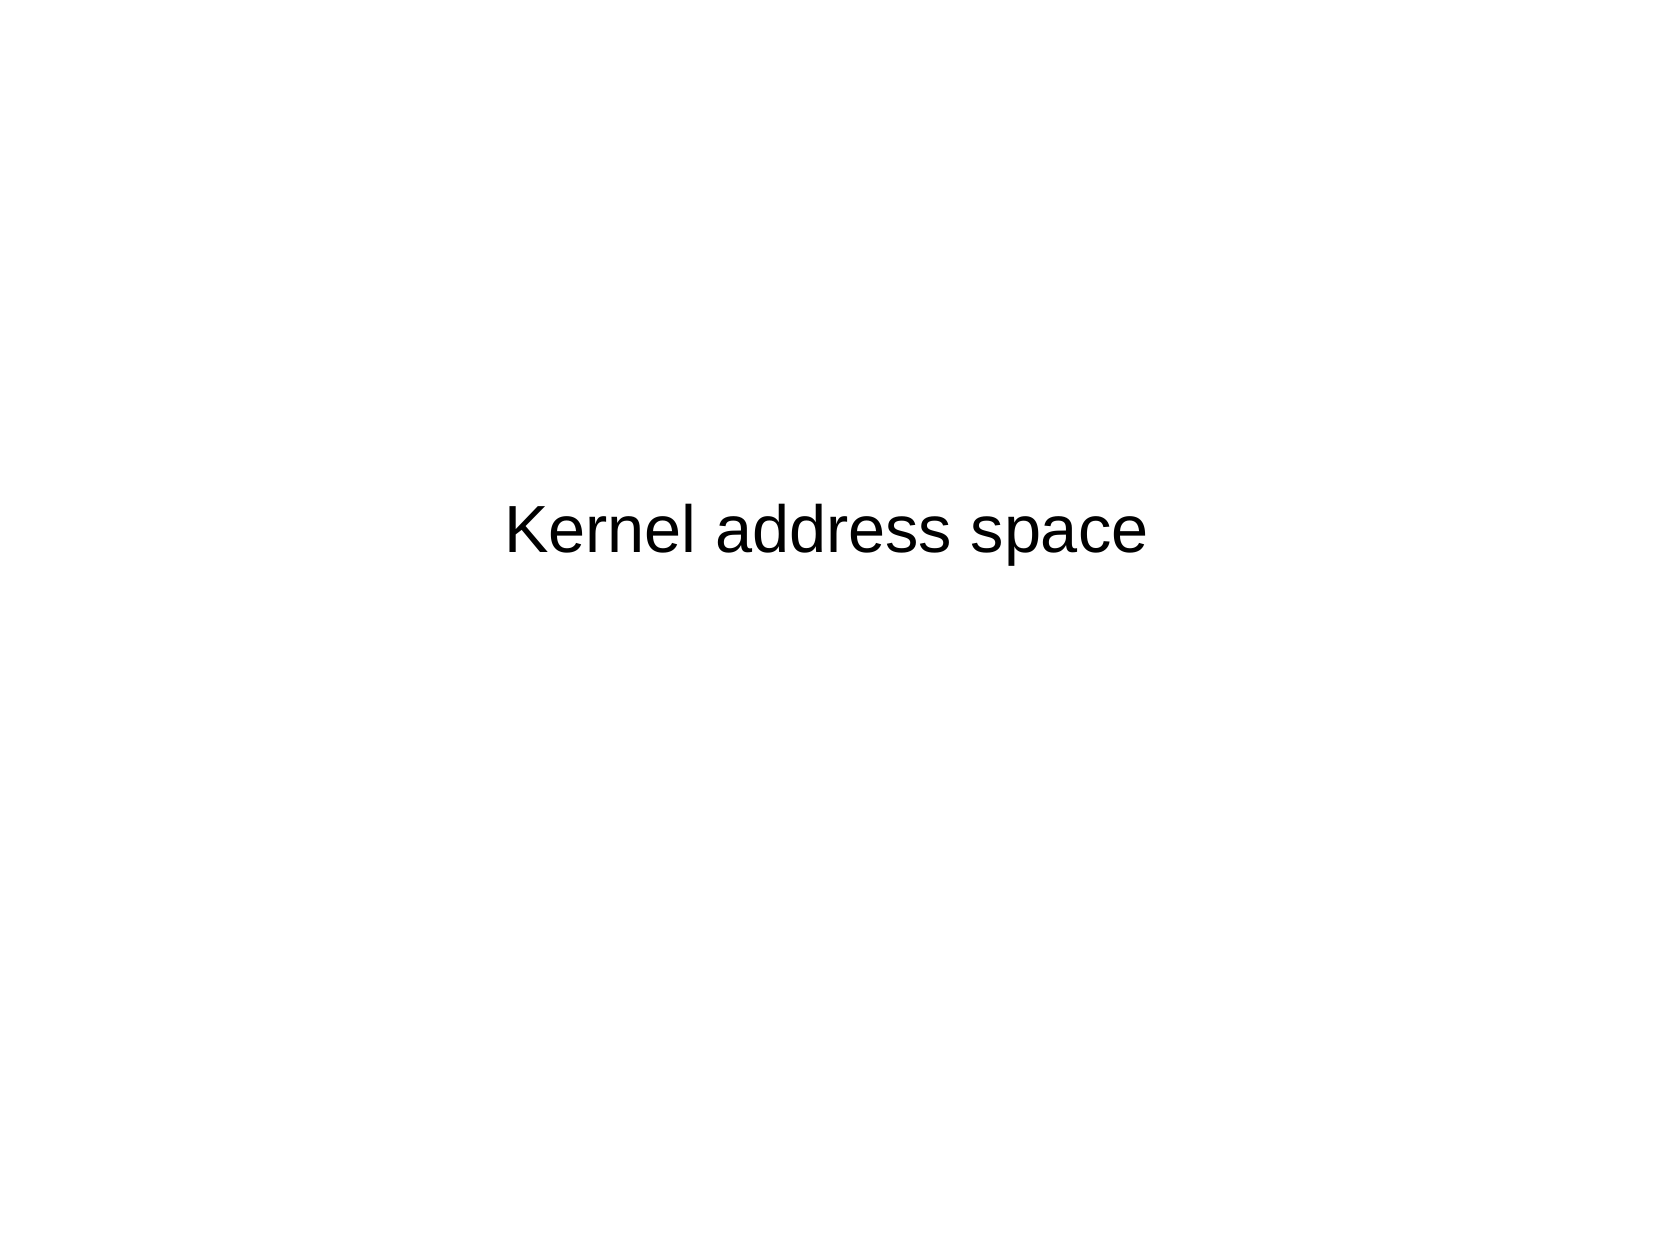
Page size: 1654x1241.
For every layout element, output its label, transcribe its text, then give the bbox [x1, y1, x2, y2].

subtitle Kernel address space [82, 49, 1571, 1010]
